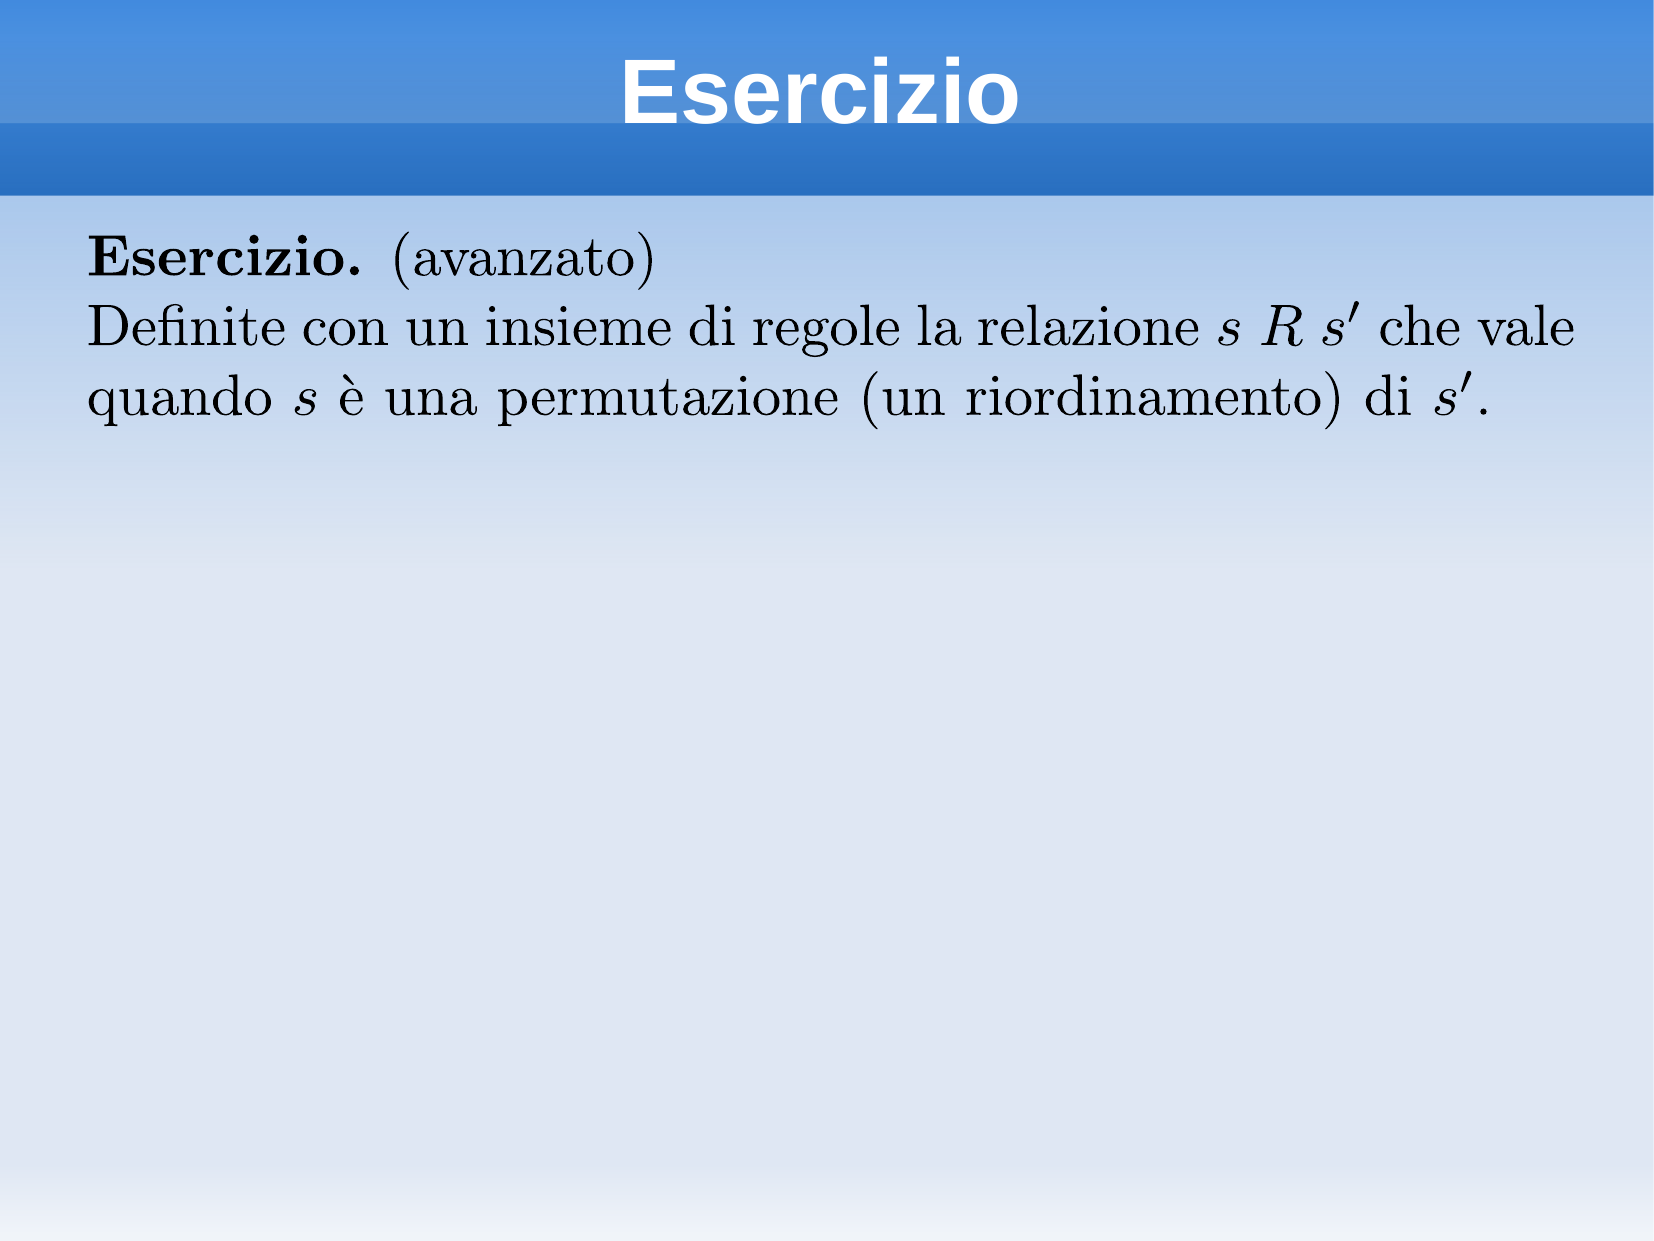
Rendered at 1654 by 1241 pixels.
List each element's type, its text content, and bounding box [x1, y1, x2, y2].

text_box [86, 231, 1576, 430]
title Esercizio [76, 0, 1565, 196]
picture [0, 0, 1654, 1241]
